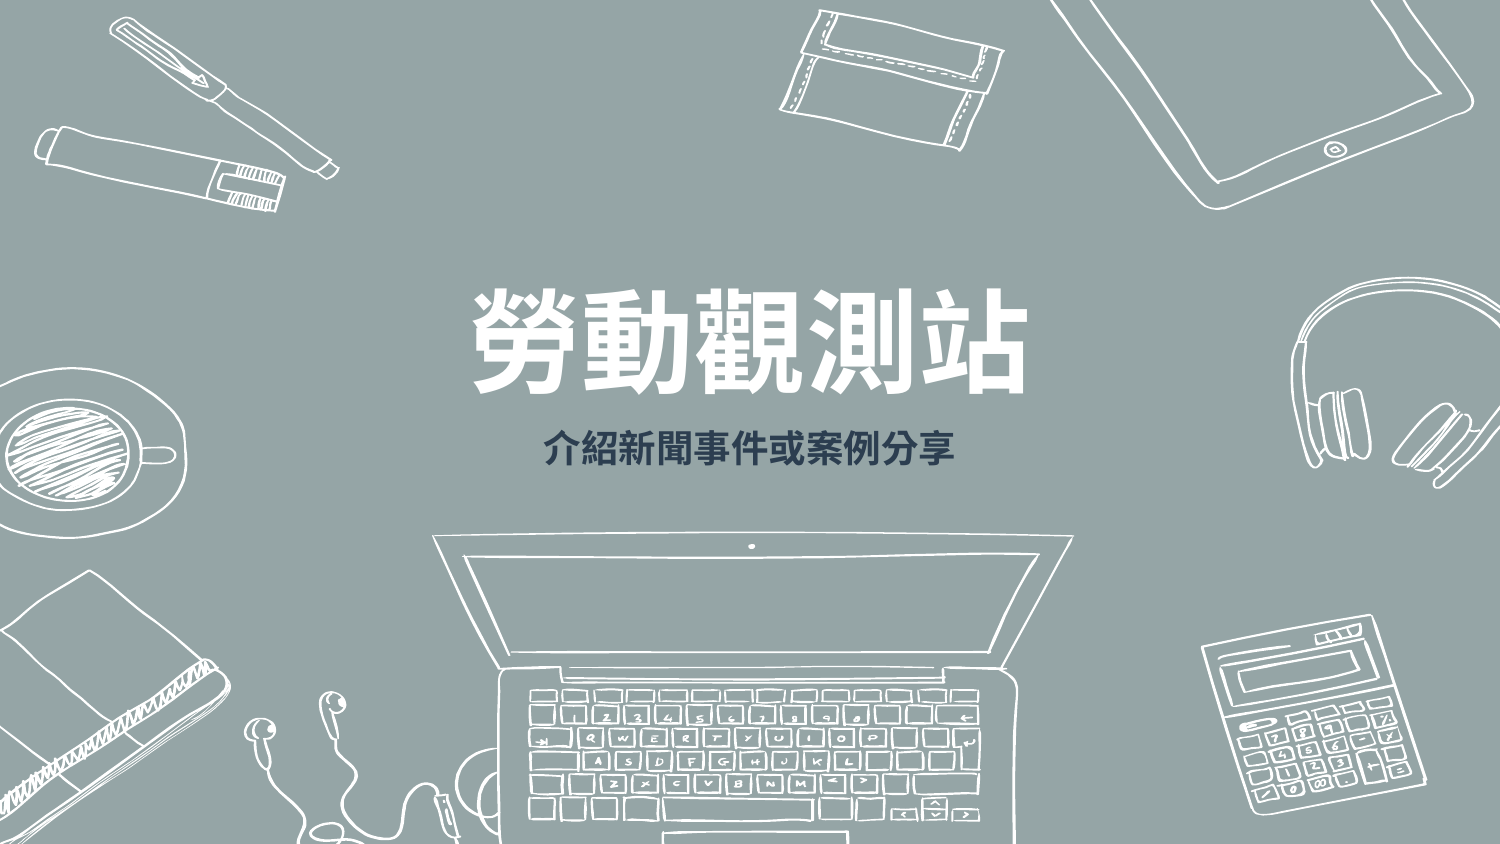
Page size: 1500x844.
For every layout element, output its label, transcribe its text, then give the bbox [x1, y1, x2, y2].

subtitle 介紹新聞事件或案例分享 [255, 409, 1245, 541]
title 勞動觀測站 [255, 231, 1245, 409]
